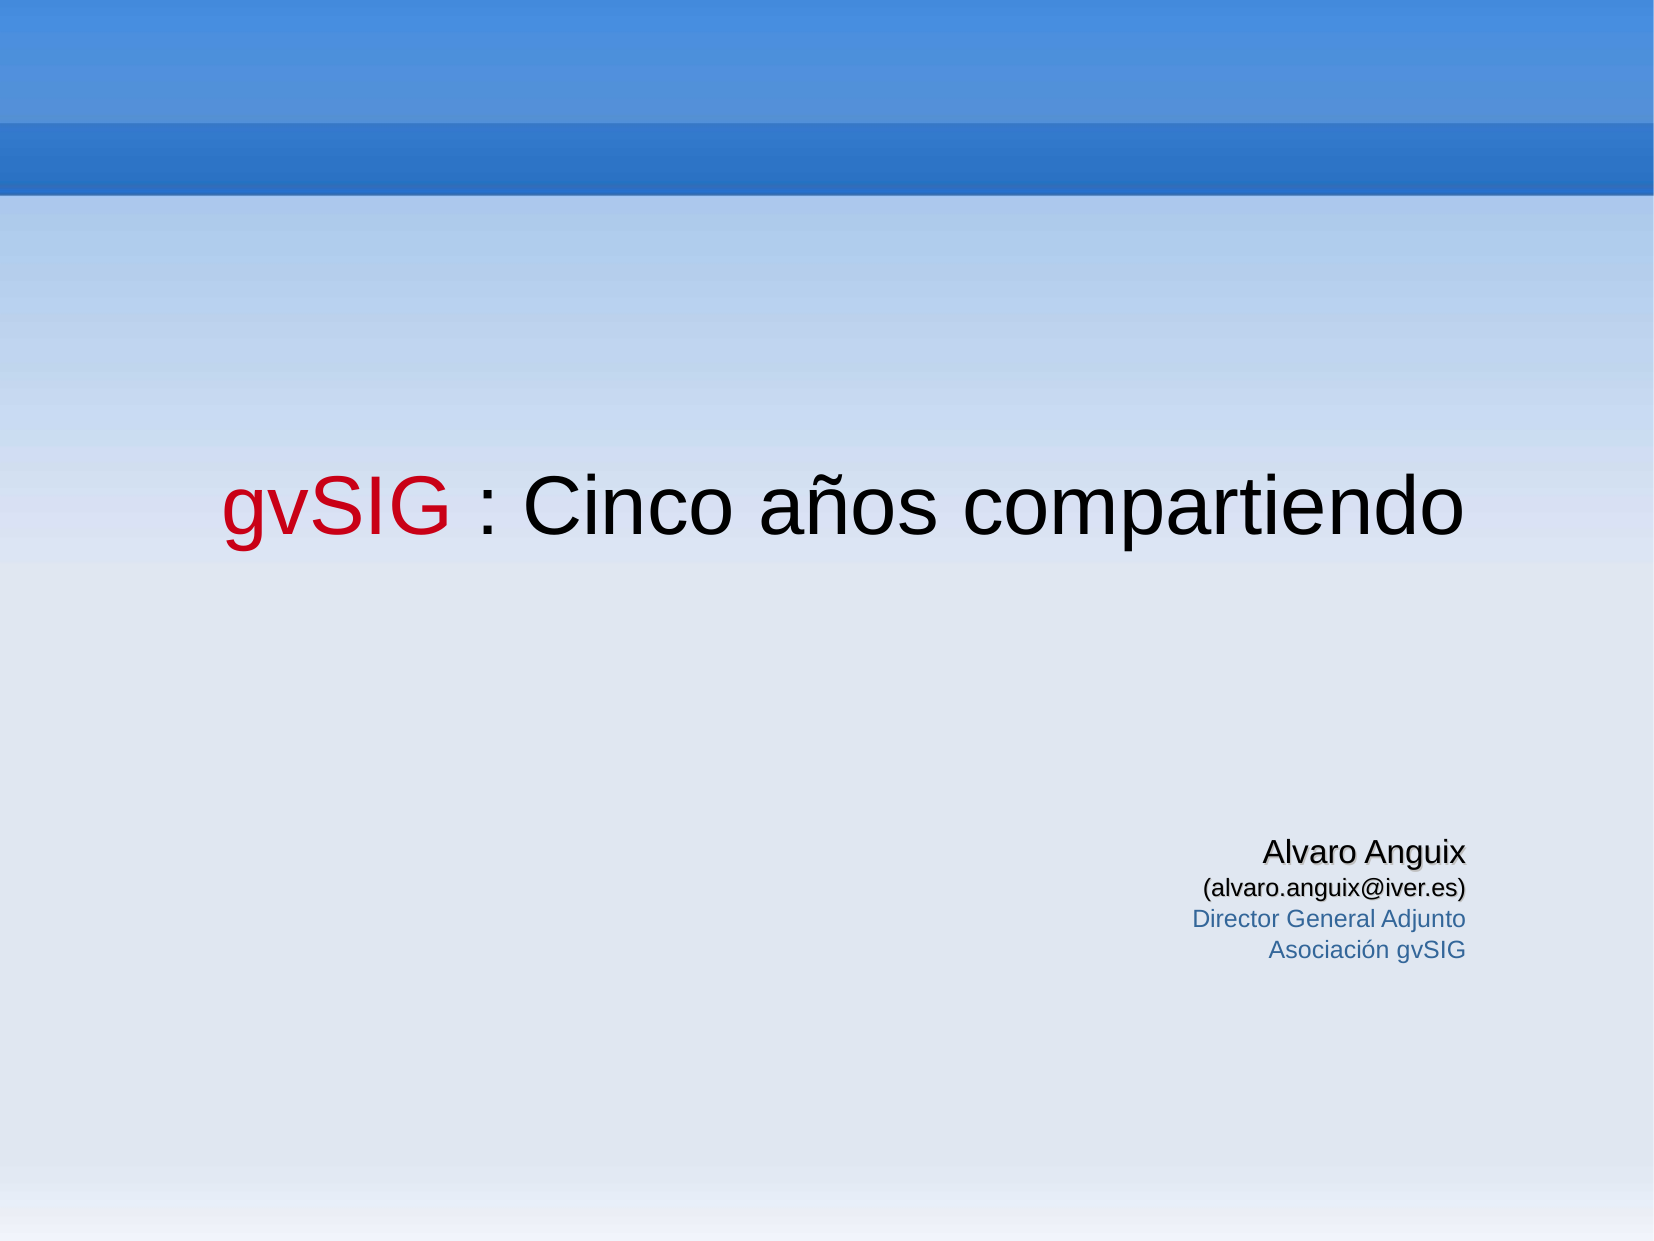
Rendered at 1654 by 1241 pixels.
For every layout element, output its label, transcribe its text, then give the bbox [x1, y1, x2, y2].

picture [0, 0, 1654, 1241]
text_box gvSIG : Cinco años compartiendo Alvaro Anguix (alvaro.anguix@iver.es) Director General Adjunto Asociación gvSIG [206, 265, 1565, 1158]
